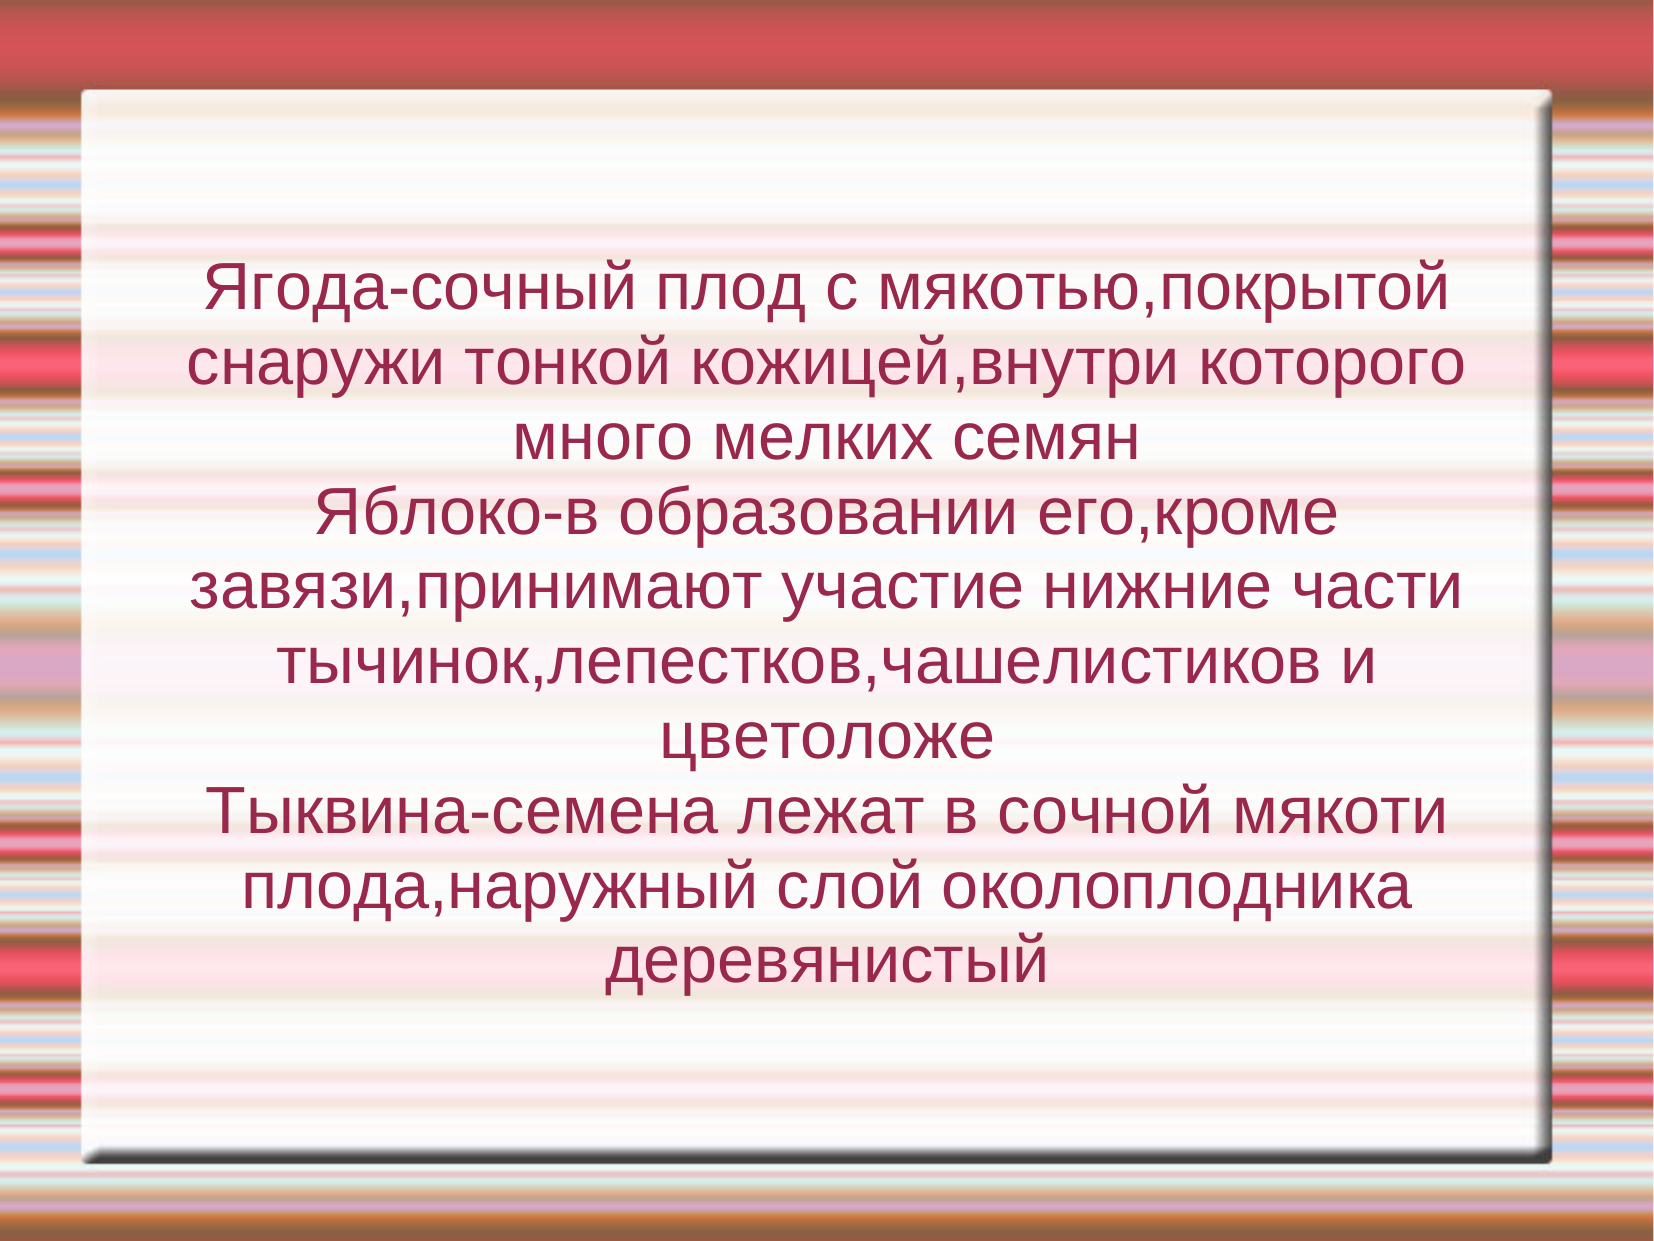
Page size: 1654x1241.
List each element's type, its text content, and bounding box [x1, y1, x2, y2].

picture [0, 0, 1654, 1241]
subtitle Ягода-сочный плод с мякотью,покрытой снаружи тонкой кожицей,внутри которого много мелких семян Яблоко-в образовании его,кроме завязи,принимают участие нижние части тычинок,лепестков,чашелистиков и цветоложе Тыквина-семена лежат в сочной мякоти плода,наружный слой околоплодника деревянистый [121, 122, 1534, 1125]
